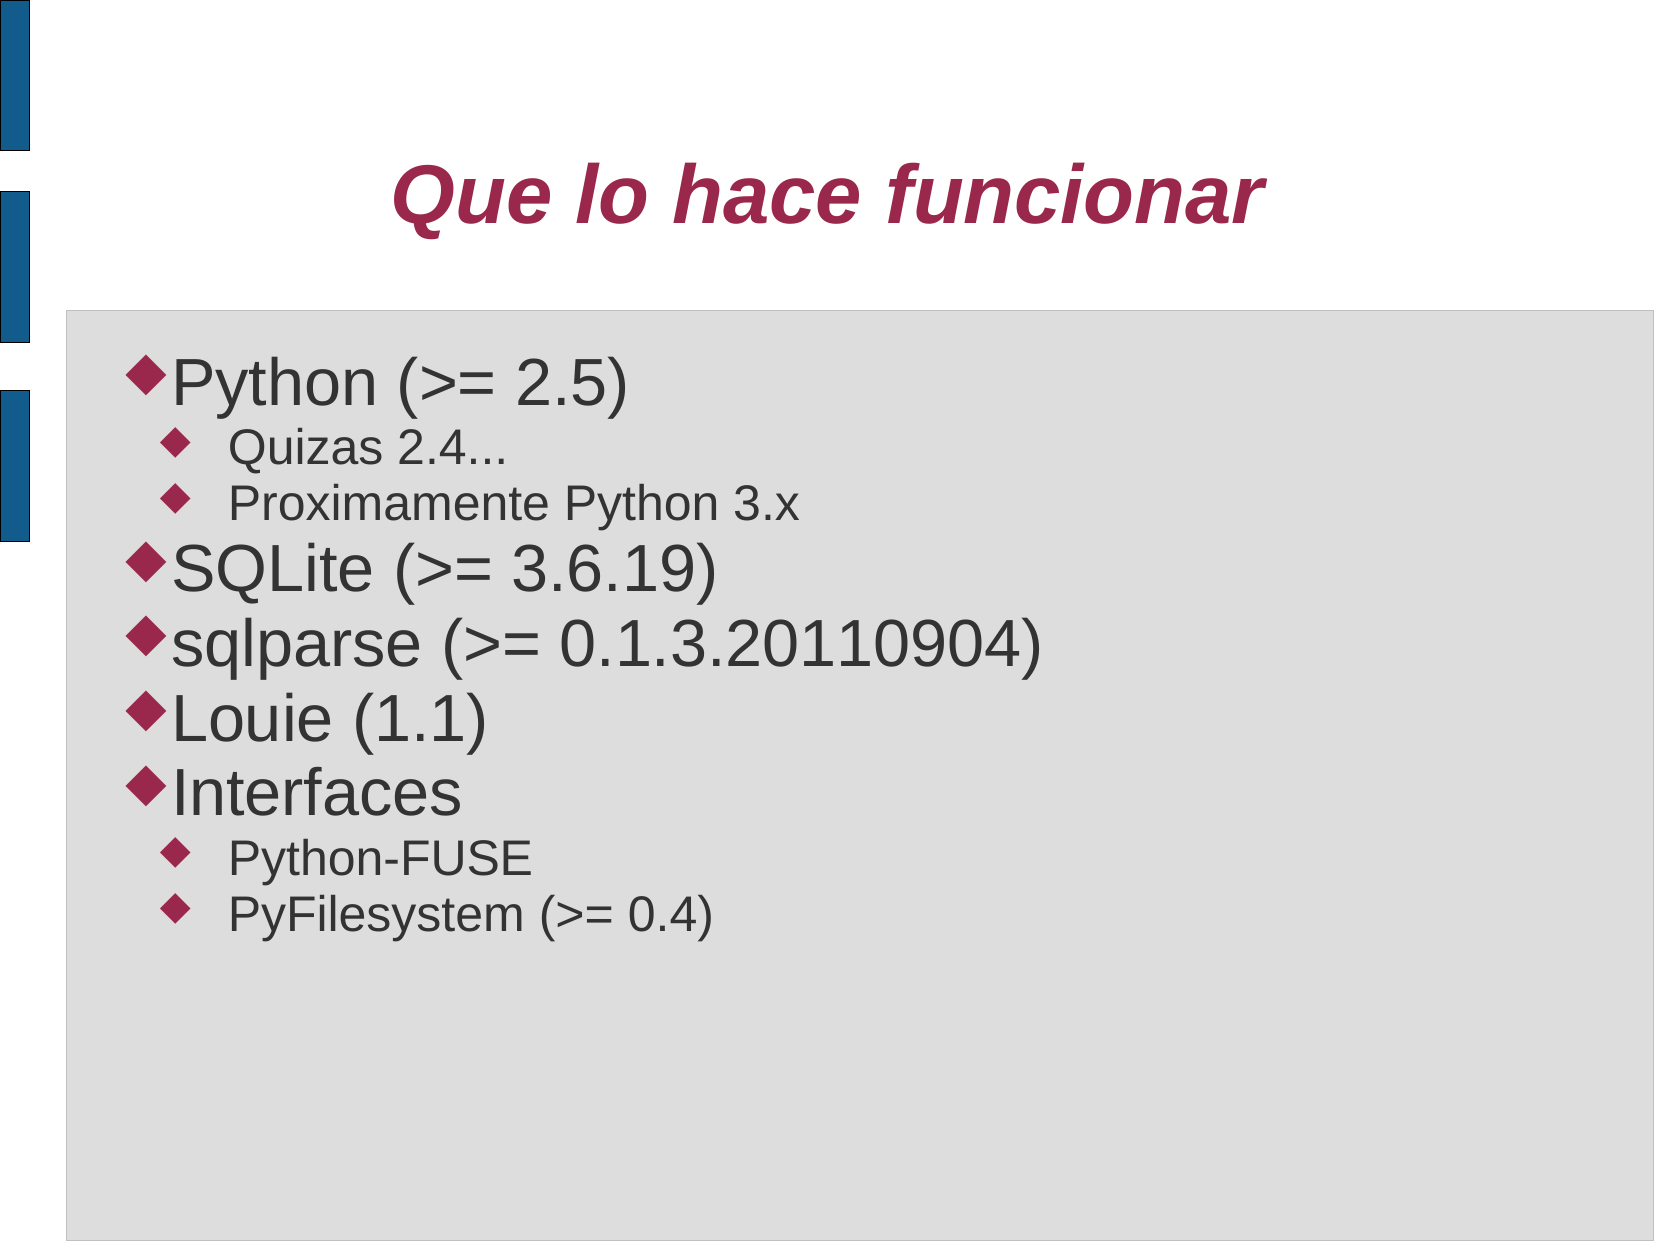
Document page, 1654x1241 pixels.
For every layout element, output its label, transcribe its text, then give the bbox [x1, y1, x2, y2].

title Que lo hace funcionar [121, 98, 1534, 291]
list Python (>= 2.5) Quizas 2.4... Proximamente Python 3.x SQLite (>= 3.6.19) sqlparse (>= 0.1.3.20110904) Louie (1.1) Interfaces Python-FUSE PyFilesystem (>= 0.4) [121, 344, 1534, 1149]
